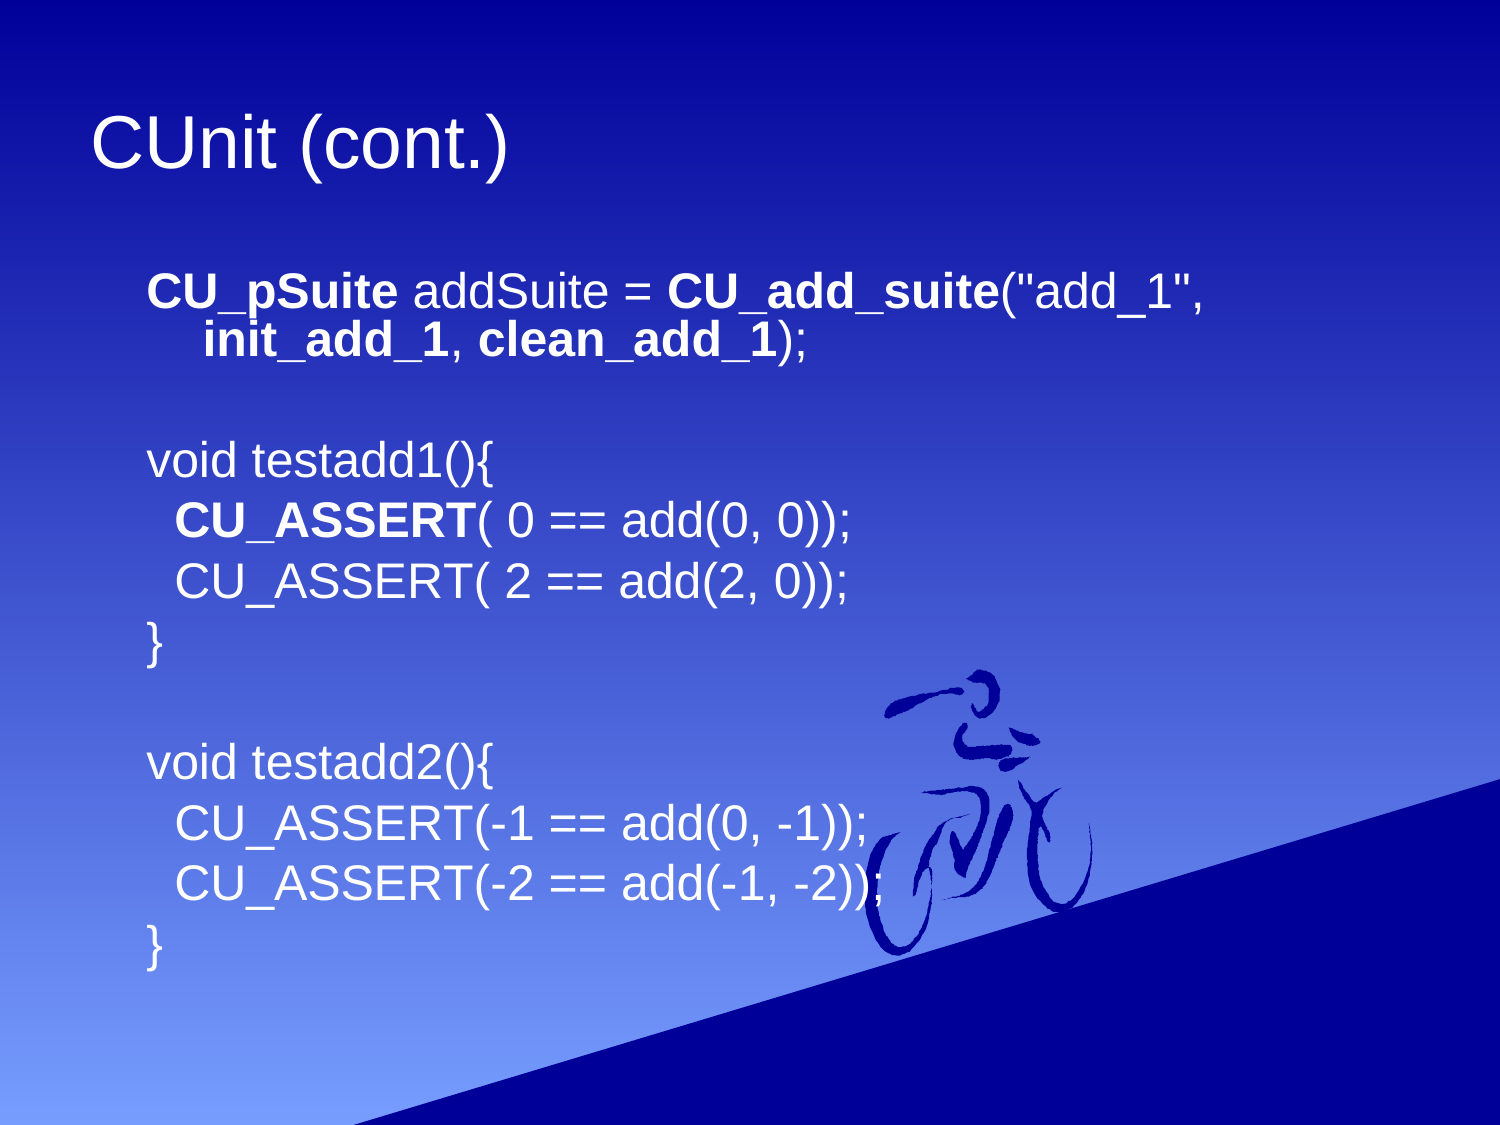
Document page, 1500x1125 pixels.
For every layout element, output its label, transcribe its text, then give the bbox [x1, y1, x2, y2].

list CU_pSuite addSuite = CU_add_suite("add_1", init_add_1, clean_add_1); void testadd1(){ CU_ASSERT( 0 == add(0, 0)); CU_ASSERT( 2 == add(2, 0)); } void testadd2(){ CU_ASSERT(-1 == add(0, -1)); CU_ASSERT(-2 == add(-1, -2)); } [75, 262, 1426, 1005]
title CUnit (cont.) [75, 45, 1426, 233]
